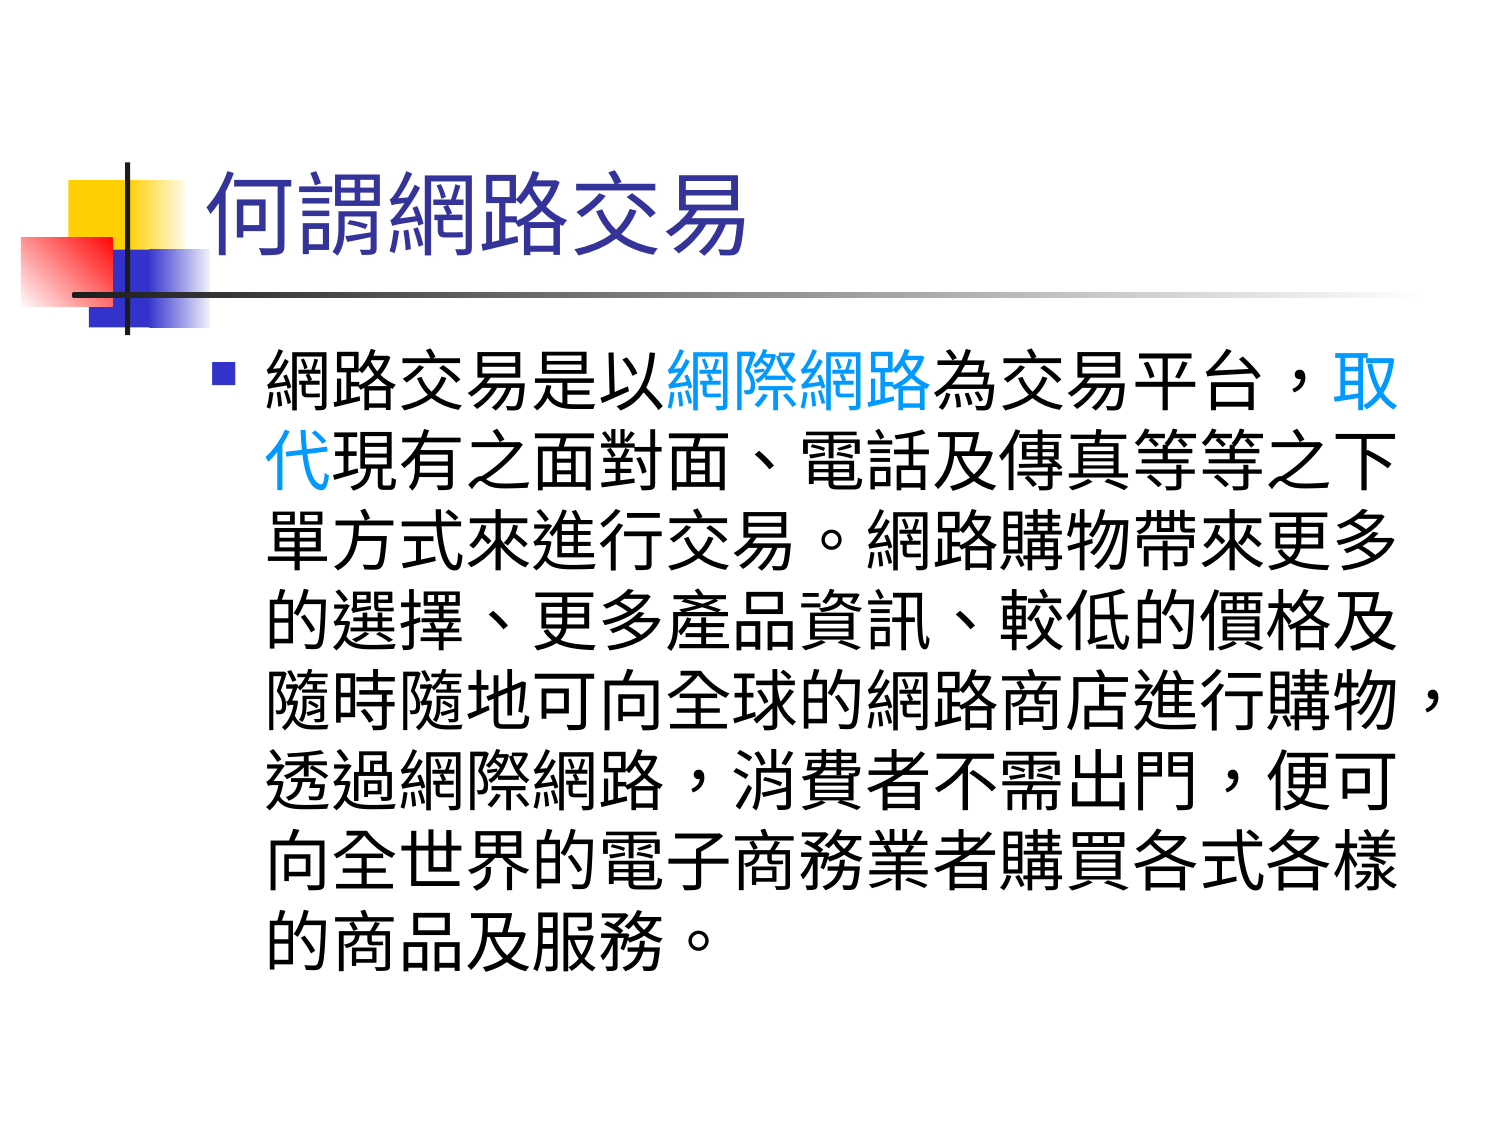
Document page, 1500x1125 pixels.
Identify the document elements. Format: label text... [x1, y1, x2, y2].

list 網路交易是以網際網路為交易平台，取代現有之面對面、電話及傳真等等之下單方式來進行交易。網路購物帶來更多的選擇、更多產品資訊、較低的價格及隨時隨地可向全球的網路商店進行購物，透過網際網路，消費者不需出門，便可向全世界的電子商務業者購買各式各樣的商品及服務。 [193, 331, 1469, 1007]
title 何謂網路交易 [188, 35, 1468, 276]
